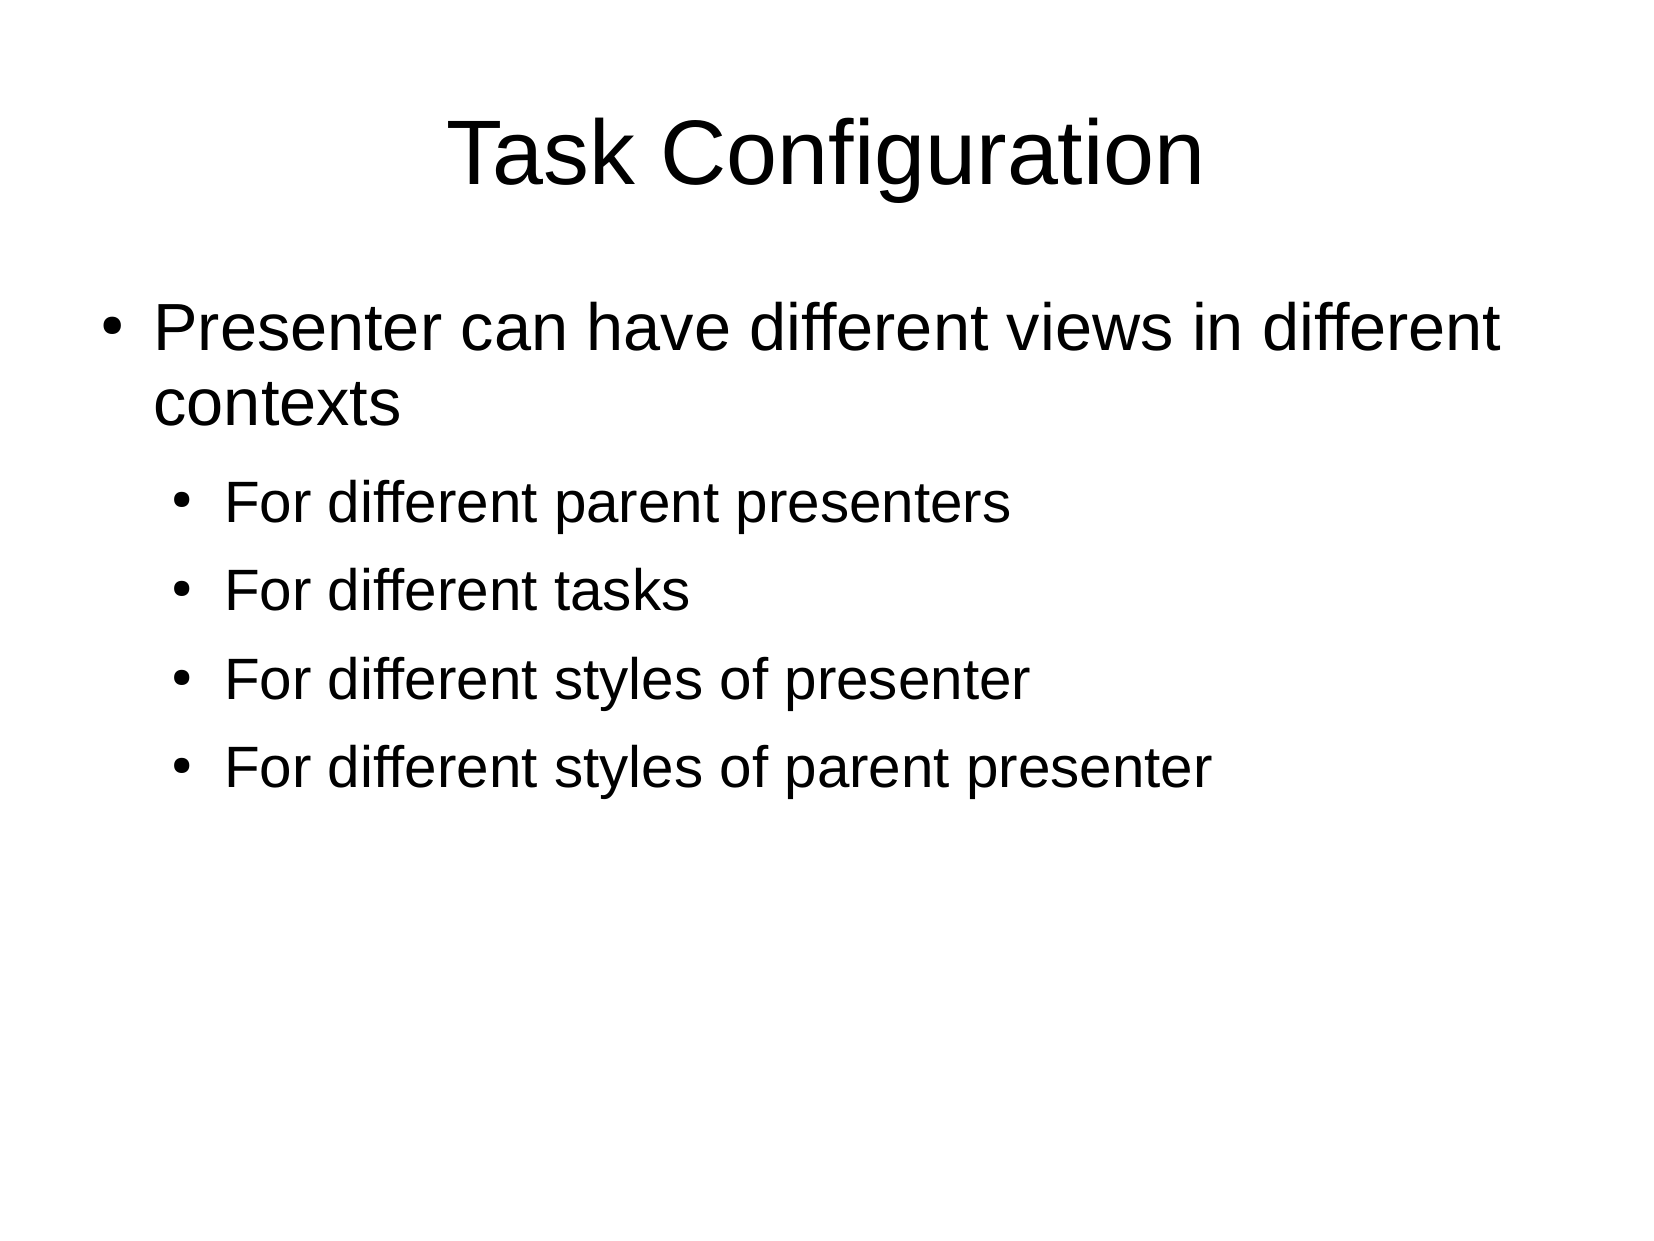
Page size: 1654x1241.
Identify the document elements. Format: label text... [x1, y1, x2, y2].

list Presenter can have different views in different contexts For different parent presenters For different tasks For different styles of presenter For different styles of parent presenter [82, 290, 1571, 1109]
title Task Configuration [82, 49, 1571, 257]
